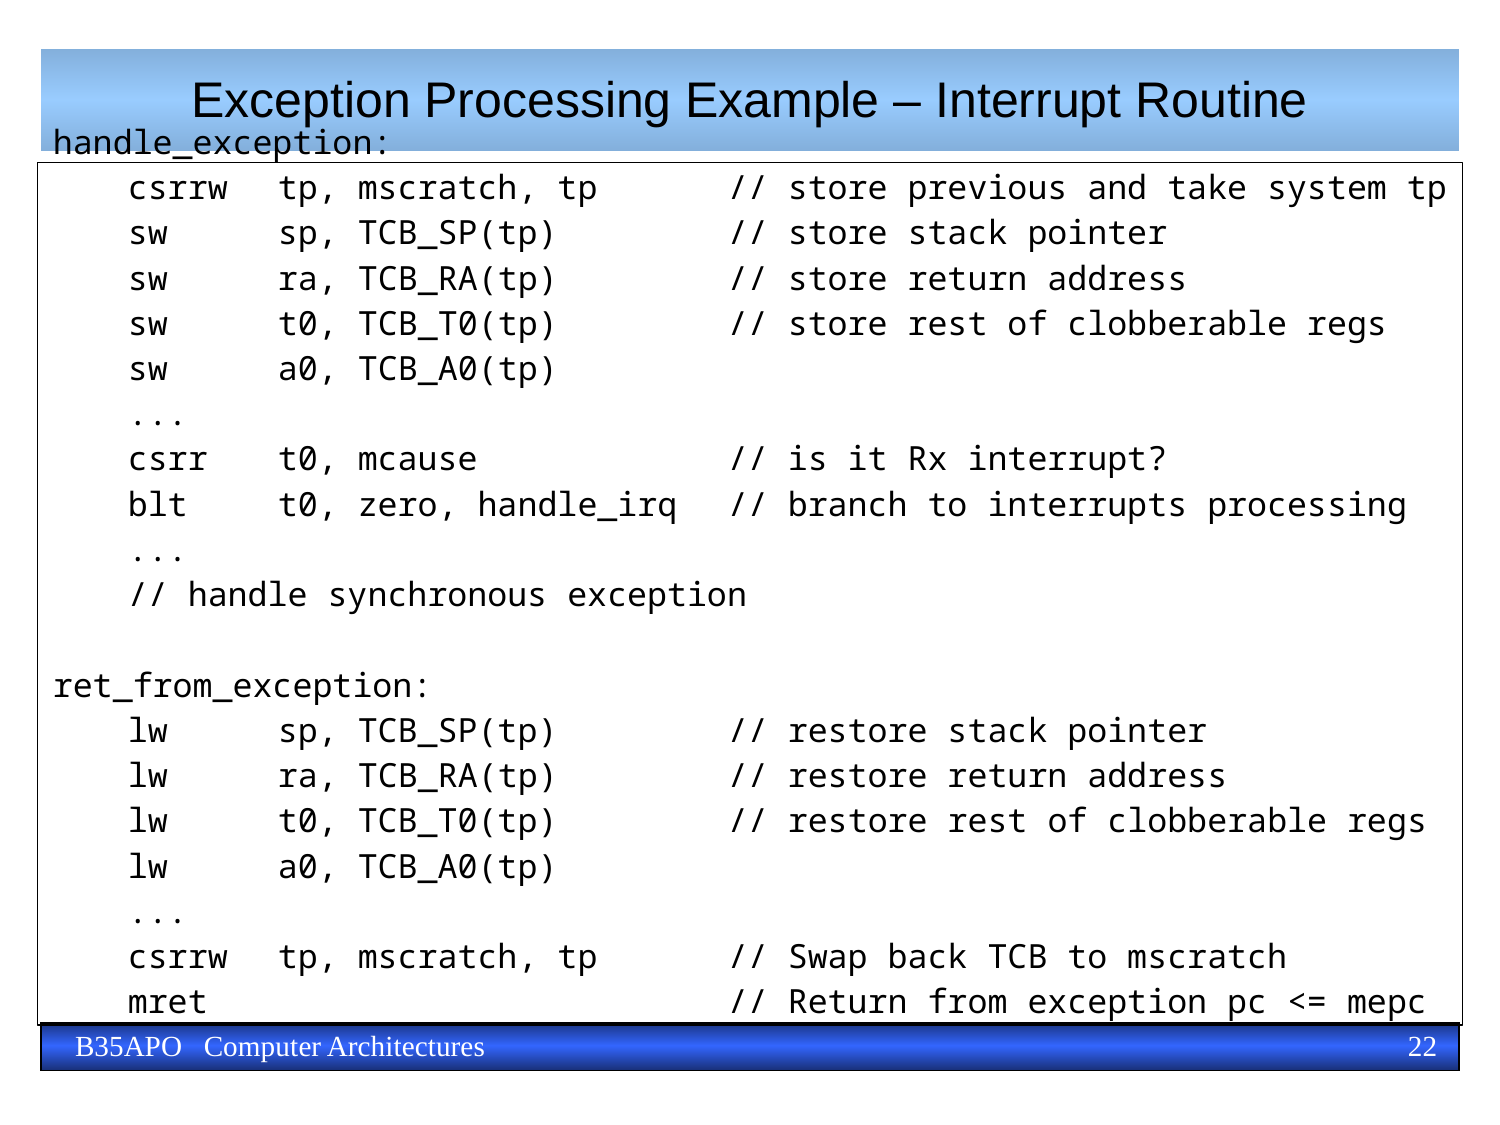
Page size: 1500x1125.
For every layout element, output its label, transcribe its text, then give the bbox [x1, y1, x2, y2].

title Exception Processing Example – Interrupt Routine [41, 49, 1459, 151]
text_box handle_exception: csrrw tp, mscratch, tp // store previous and take system tp sw sp, TCB_SP(tp) // store stack pointer sw ra, TCB_RA(tp) // store return address sw t0, TCB_T0(tp) // store rest of clobberable regs sw a0, TCB_A0(tp) ... csrr t0, mcause // is it Rx interrupt? blt t0, zero, handle_irq // branch to interrupts processing ... // handle synchronous exception ret_from_exception: lw sp, TCB_SP(tp) // restore stack pointer lw ra, TCB_RA(tp) // restore return address lw t0, TCB_T0(tp) // restore rest of clobberable regs lw a0, TCB_A0(tp) ... csrrw tp, mscratch, tp // Swap back TCB to mscratch mret // Return from exception pc <= mepc [37, 162, 1463, 1025]
